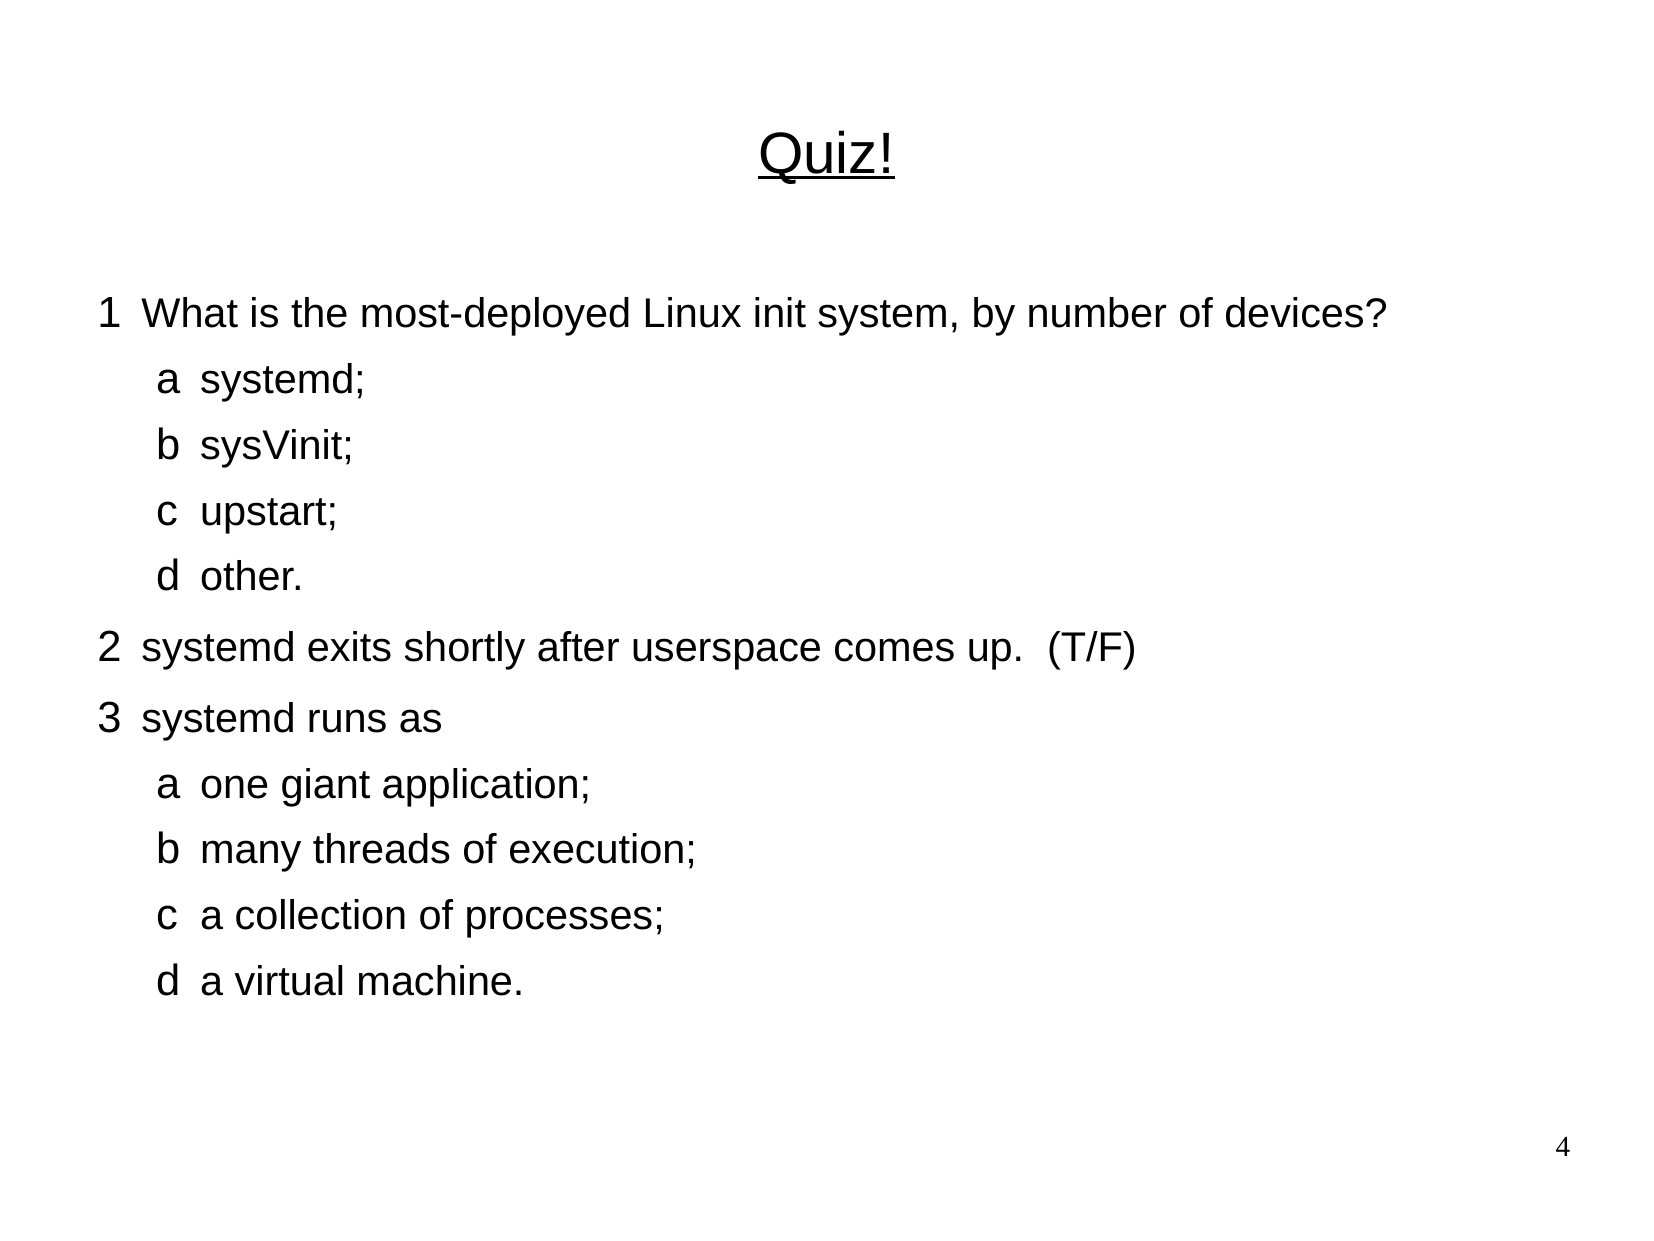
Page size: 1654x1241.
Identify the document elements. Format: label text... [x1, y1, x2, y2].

list What is the most-deployed Linux init system, by number of devices? systemd; sysVinit; upstart; other. systemd exits shortly after userspace comes up. (T/F) systemd runs as one giant application; many threads of execution; a collection of processes; a virtual machine. [82, 290, 1571, 1010]
title Quiz! [82, 49, 1571, 257]
